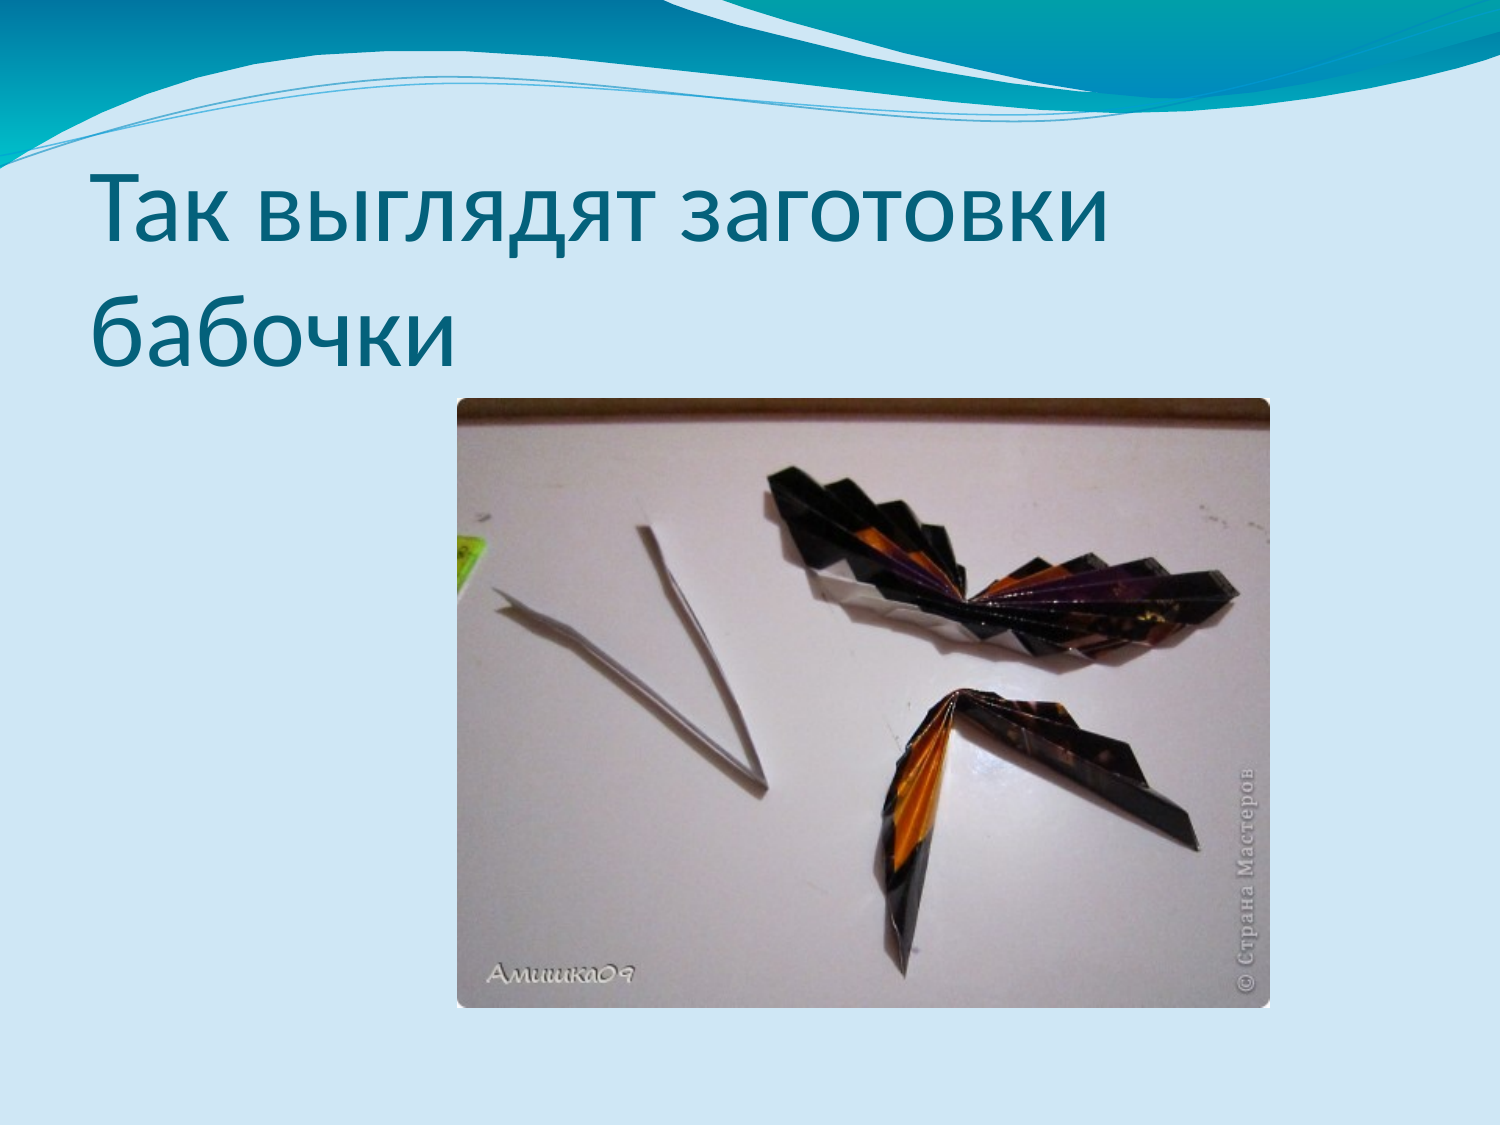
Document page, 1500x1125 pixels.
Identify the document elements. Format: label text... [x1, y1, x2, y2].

title Так выглядят заготовки бабочки [75, 129, 1425, 318]
picture [457, 398, 1270, 1008]
